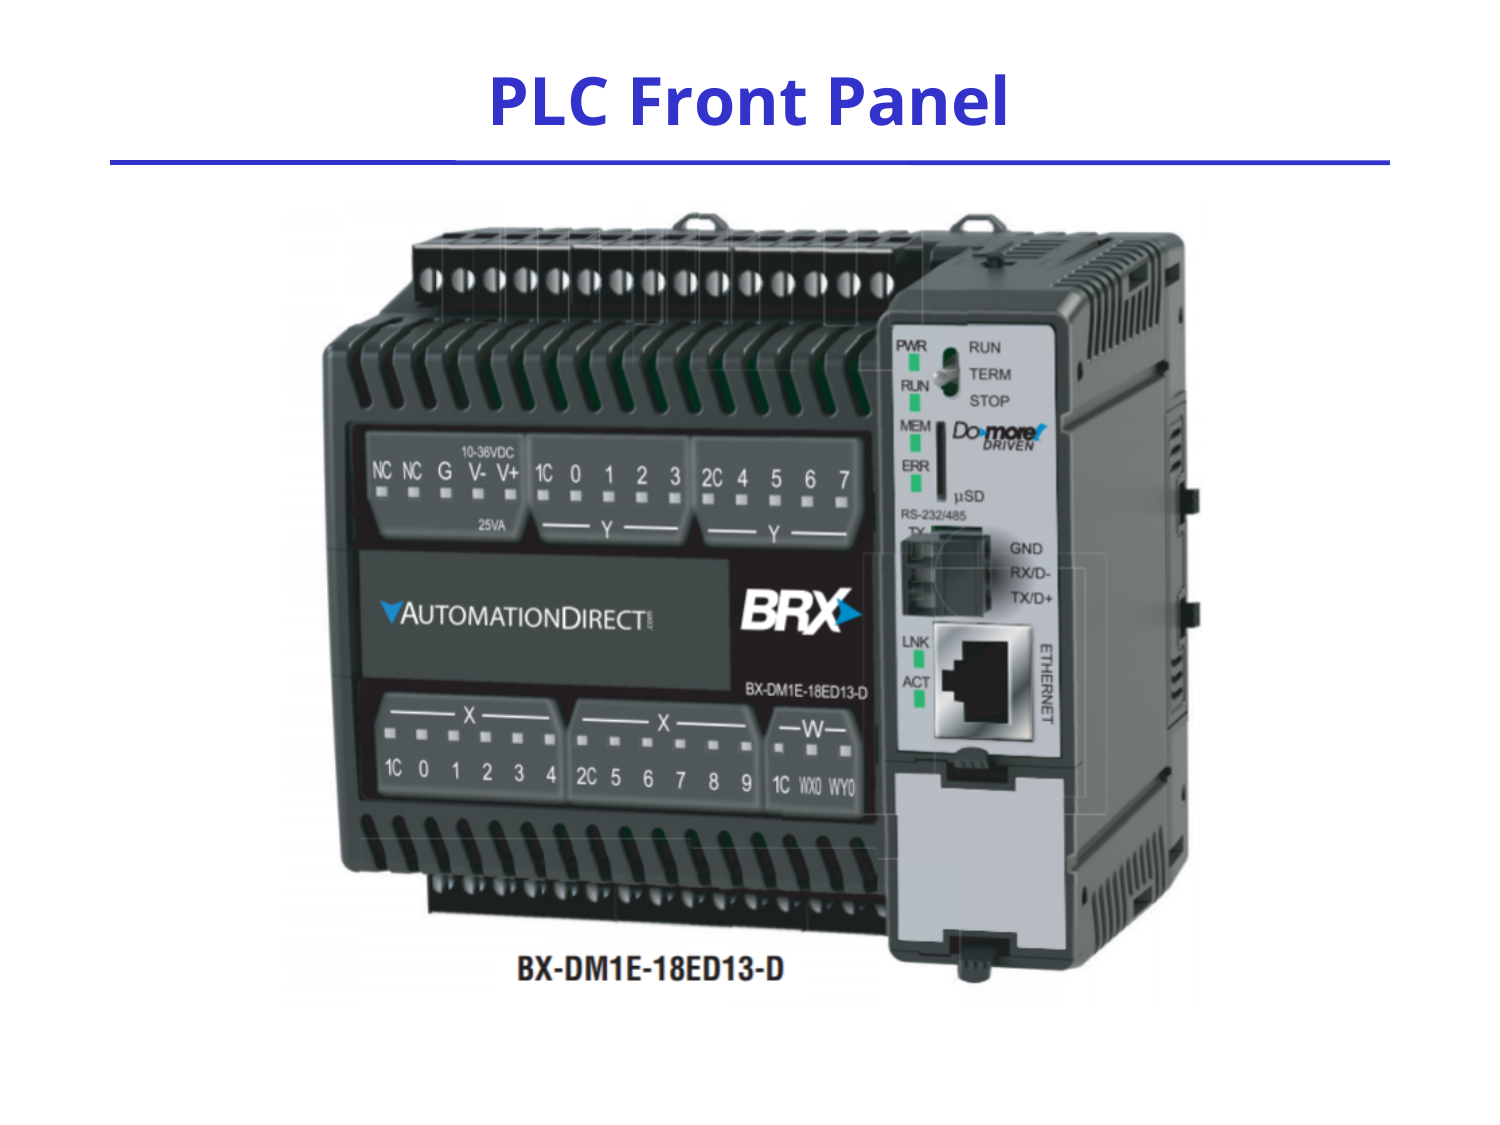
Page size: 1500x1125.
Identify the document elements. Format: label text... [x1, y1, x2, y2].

picture [283, 196, 1216, 1021]
title PLC Front Panel [112, 11, 1387, 187]
